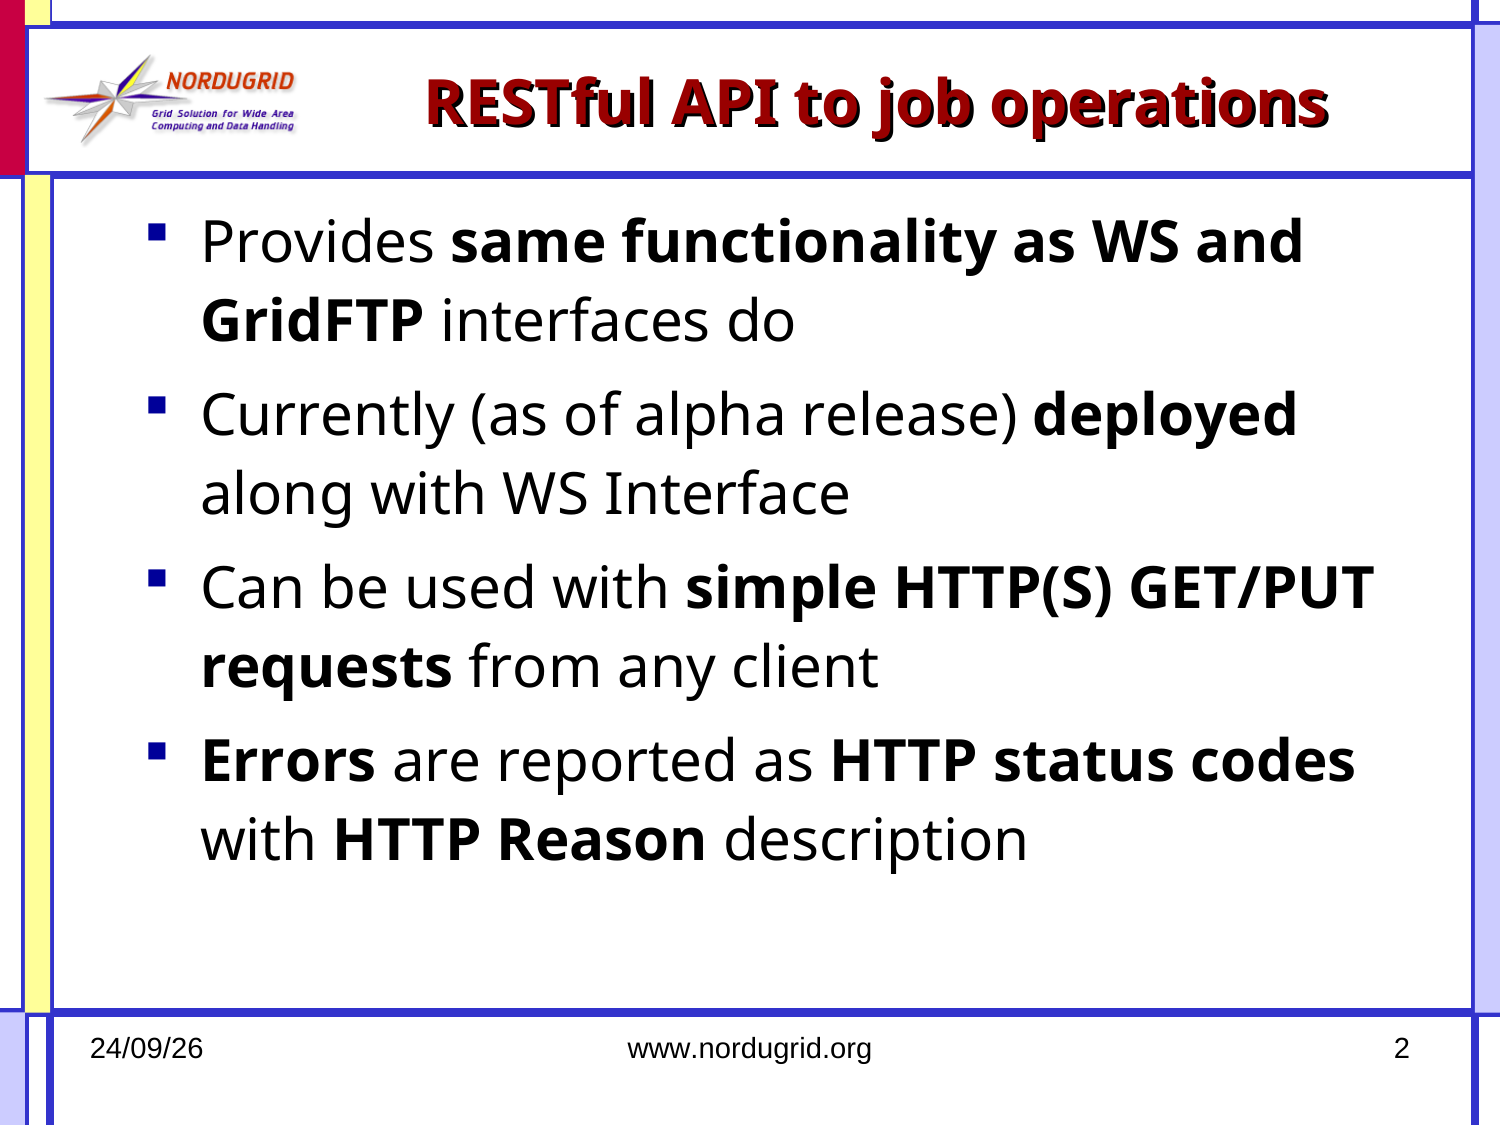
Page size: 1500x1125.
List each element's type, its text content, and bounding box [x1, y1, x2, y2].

list Provides same functionality as WS and GridFTP interfaces do Currently (as of alpha release) deployed along with WS Interface Can be used with simple HTTP(S) GET/PUT requests from any client Errors are reported as HTTP status codes with HTTP Reason description [87, 200, 1426, 853]
picture [40, 49, 301, 148]
title RESTful API to job operations [324, 17, 1428, 183]
